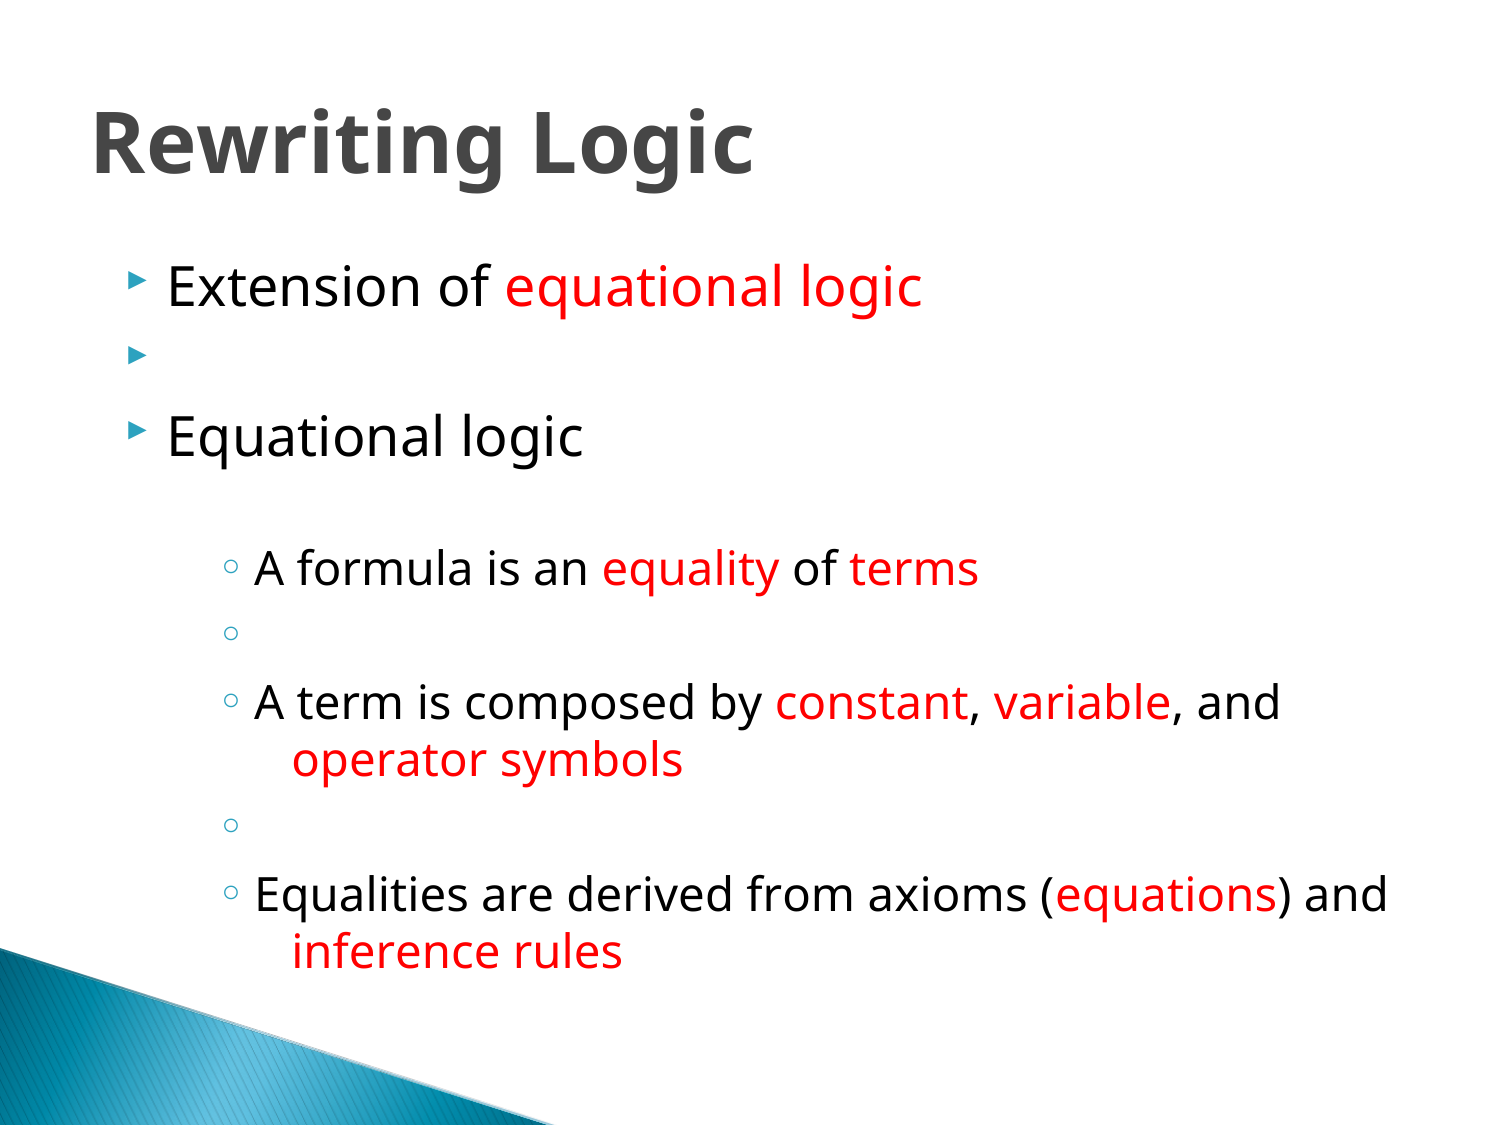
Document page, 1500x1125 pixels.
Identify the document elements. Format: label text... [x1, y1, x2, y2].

list Extension of equational logic Equational logic A formula is an equality of terms A term is composed by constant, variable, and operator symbols Equalities are derived from axioms (equations) and inference rules [75, 242, 1426, 987]
title Rewriting Logic [75, 20, 1426, 242]
